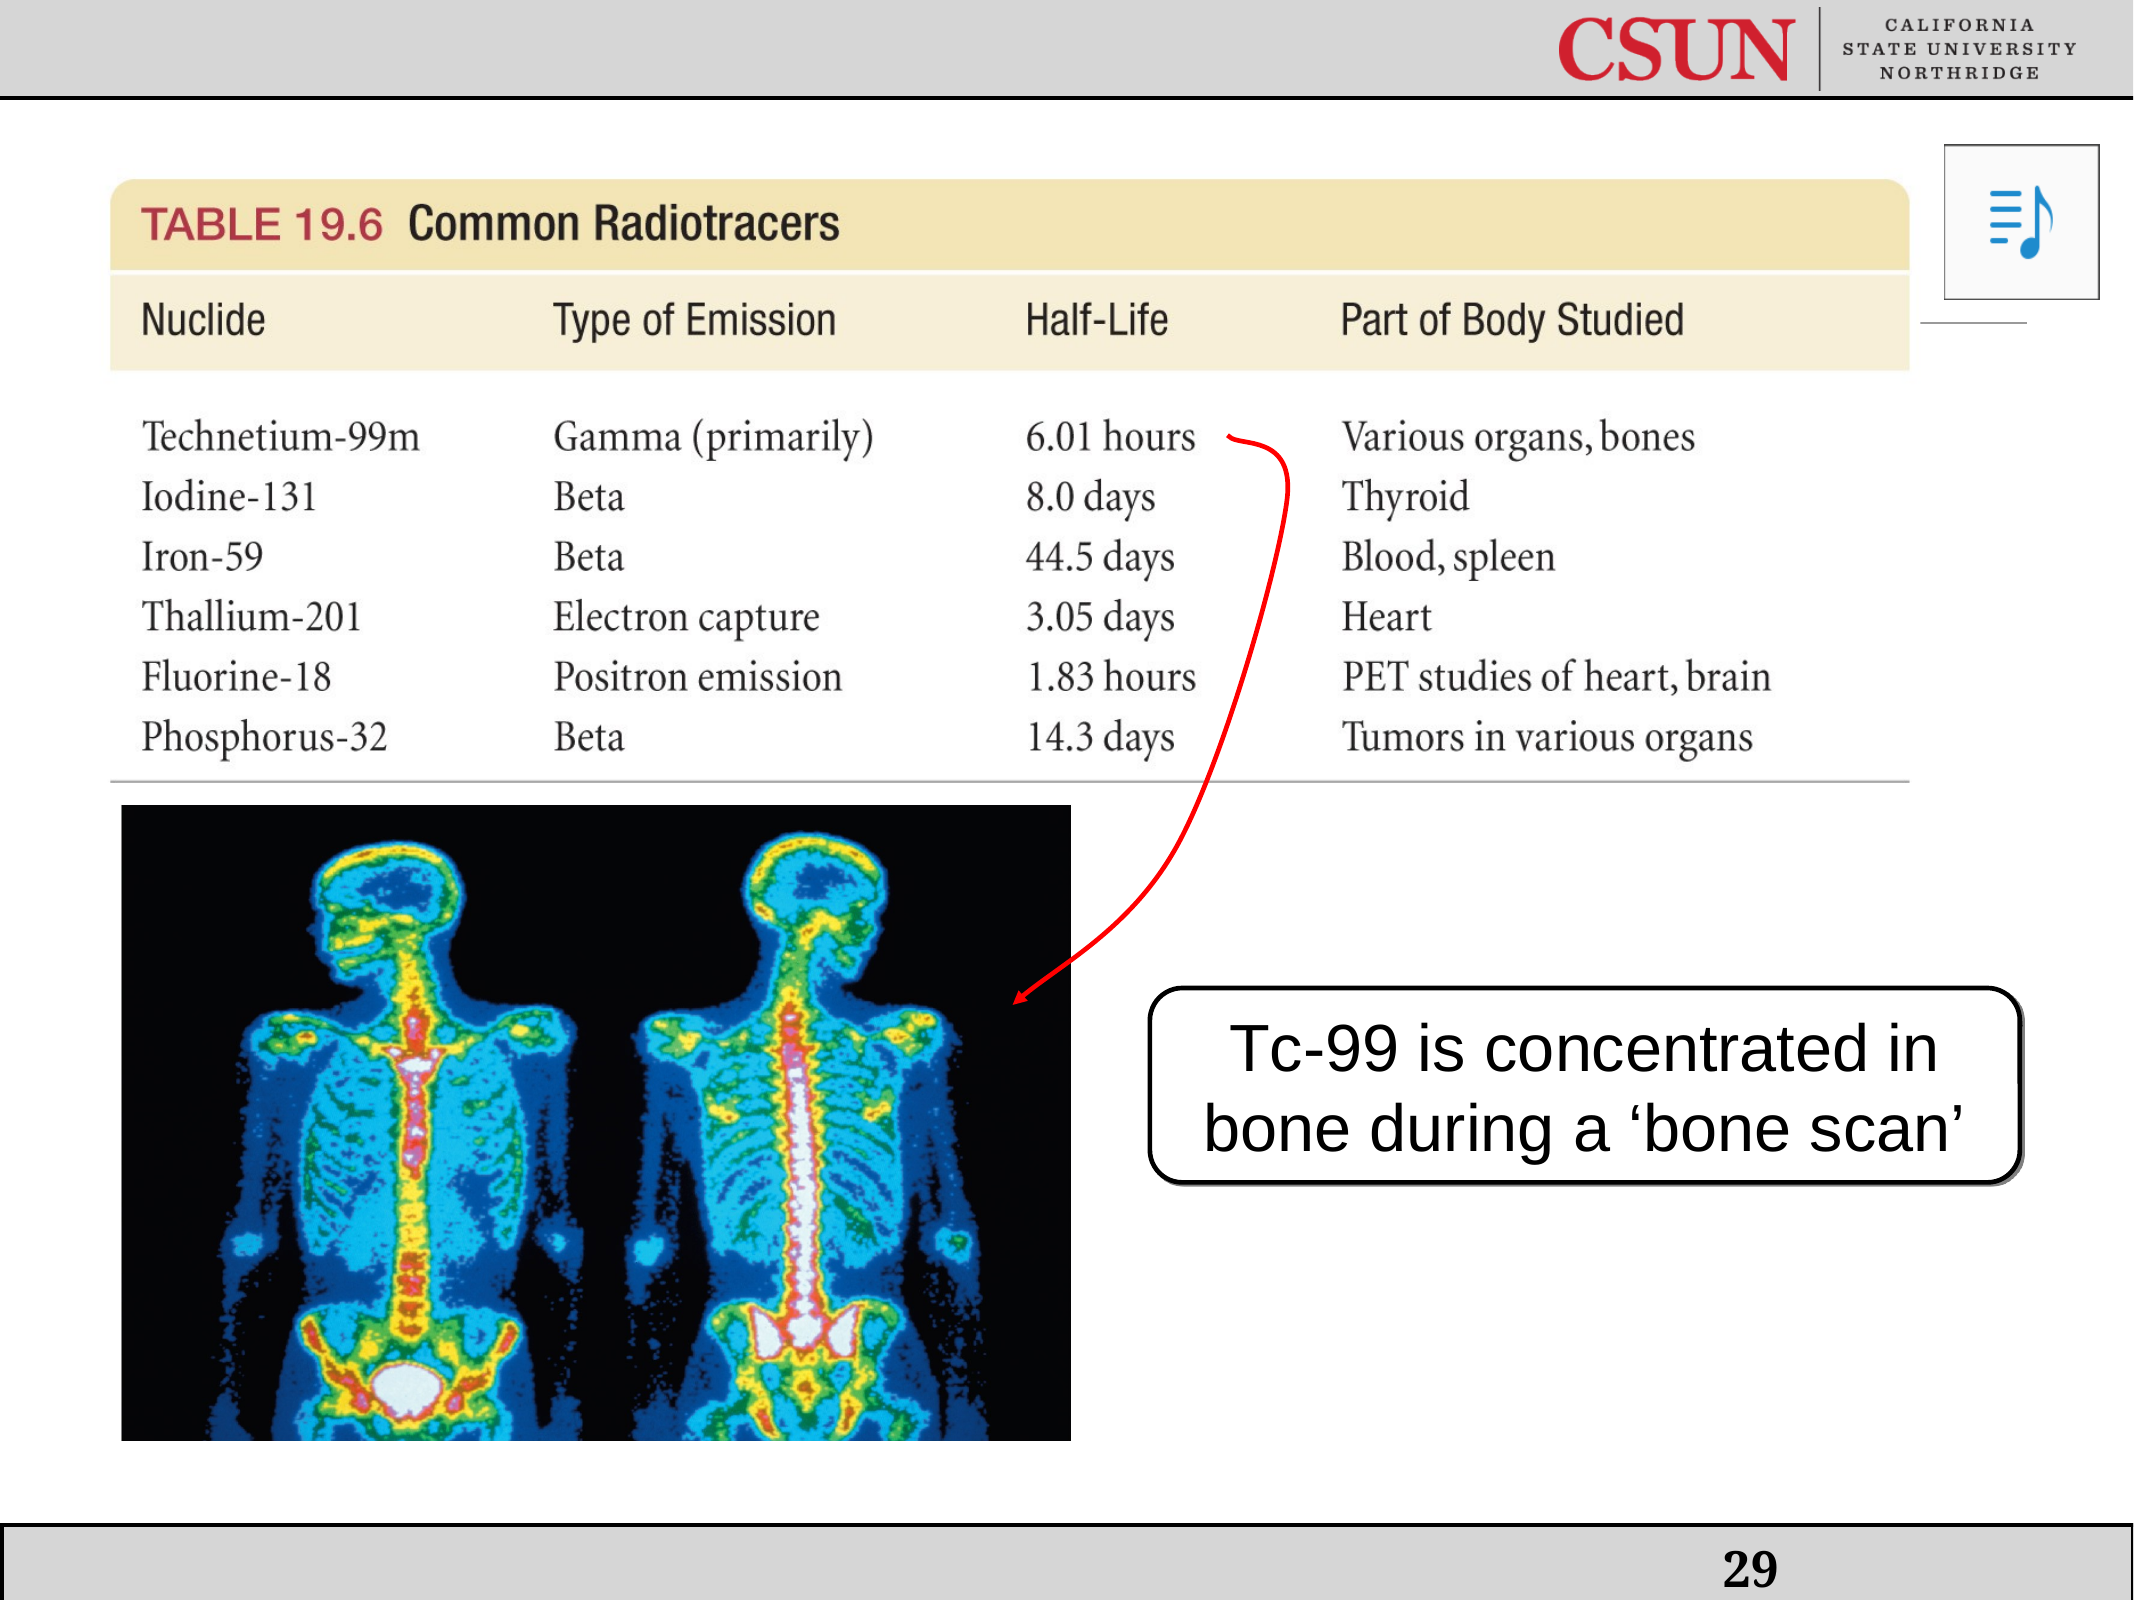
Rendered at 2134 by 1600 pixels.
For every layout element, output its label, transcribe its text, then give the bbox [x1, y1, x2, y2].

text_box Tc-99 is concentrated in bone during a ‘bone scan’ [1149, 987, 2020, 1183]
picture [849, 1419, 883, 1441]
picture [782, 1406, 788, 1413]
text_box [1942, 143, 2101, 301]
picture [99, 168, 1921, 783]
picture [115, 799, 1077, 1441]
picture [331, 1424, 367, 1441]
picture [1559, 7, 2076, 91]
picture [734, 1423, 763, 1441]
picture [450, 1428, 481, 1441]
picture [825, 1417, 833, 1427]
